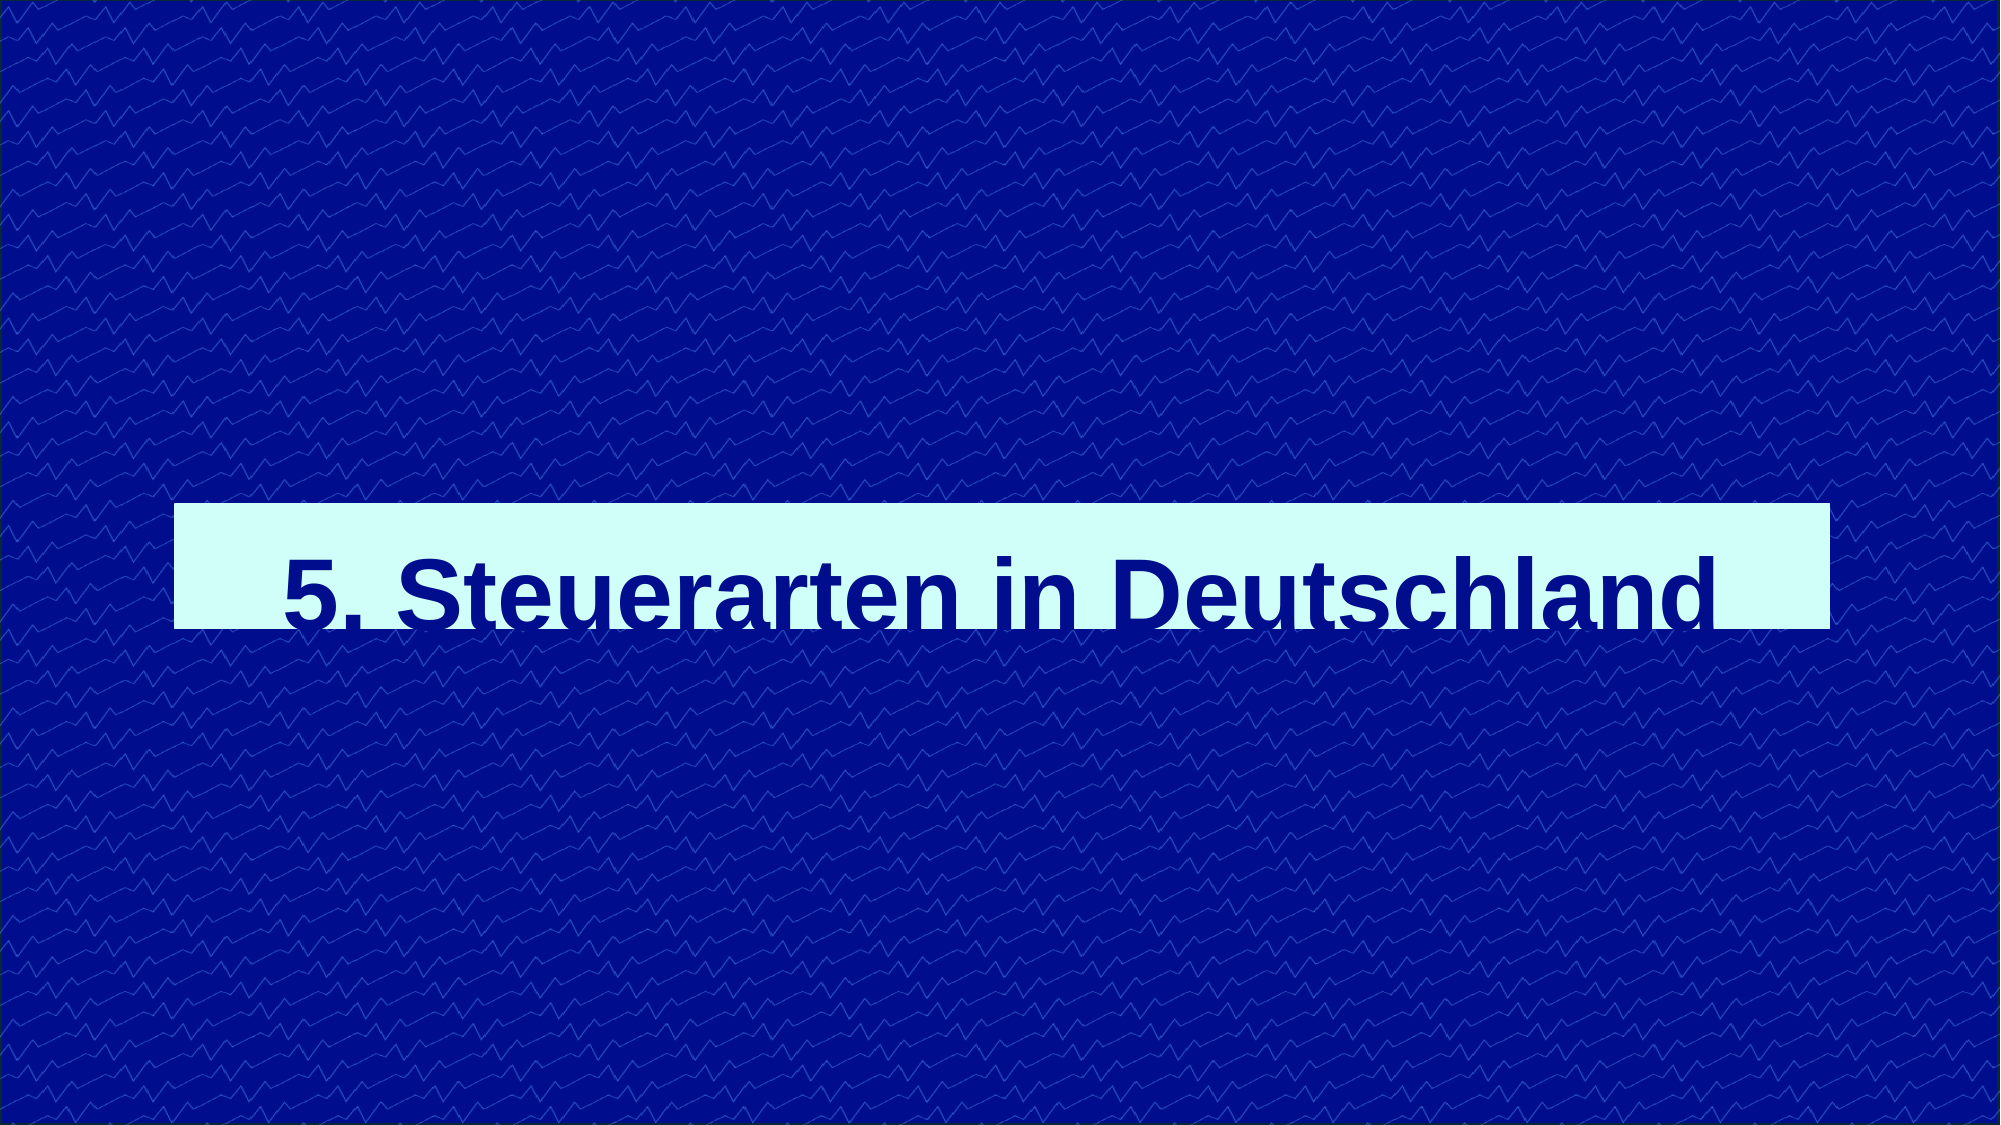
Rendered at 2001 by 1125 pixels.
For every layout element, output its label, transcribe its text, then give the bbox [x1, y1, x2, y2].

text_box 5. Steuerarten in Deutschland [174, 503, 1830, 629]
text_box [0, 0, 2000, 1125]
